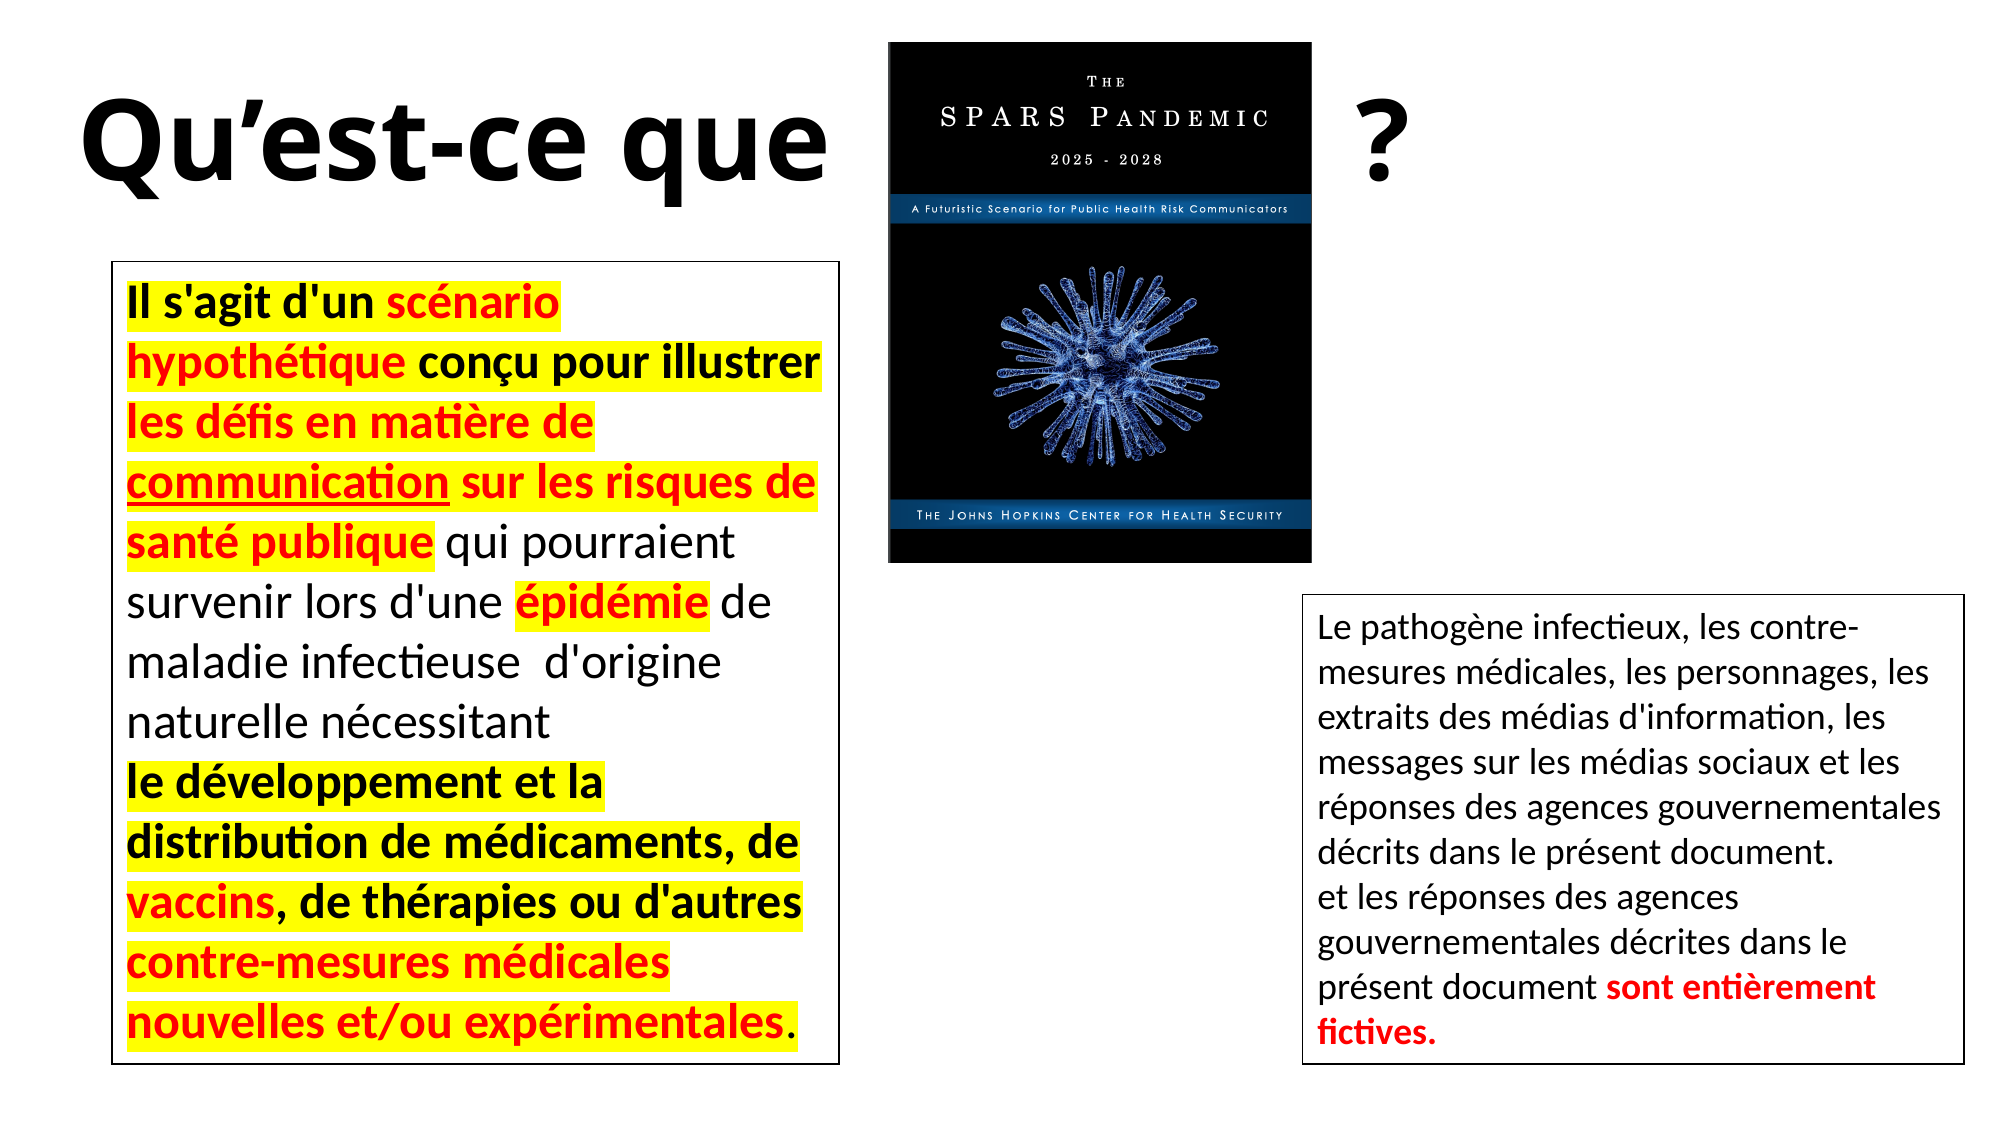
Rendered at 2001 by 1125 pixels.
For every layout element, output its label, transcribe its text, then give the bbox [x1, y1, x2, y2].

text_box Il s'agit d'un scénario hypothétique conçu pour illustrer les défis en matière de communication sur les risques de santé publique qui pourraient survenir lors d'une épidémie de maladie infectieuse d'origine naturelle nécessitant le développement et la distribution de médicaments, de vaccins, de thérapies ou d'autres contre-mesures médicales nouvelles et/ou expérimentales. [111, 261, 839, 1065]
text_box Le pathogène infectieux, les contre-mesures médicales, les personnages, les extraits des médias d'information, les messages sur les médias sociaux et les réponses des agences gouvernementales décrits dans le présent document. et les réponses des agences gouvernementales décrites dans le présent document sont entièrement fictives. [1302, 594, 1965, 1065]
text_box Qu’est-ce que ? [1312, 60, 1965, 213]
picture [888, 42, 1312, 563]
text_box Qu’est-ce que ? [62, 60, 888, 213]
